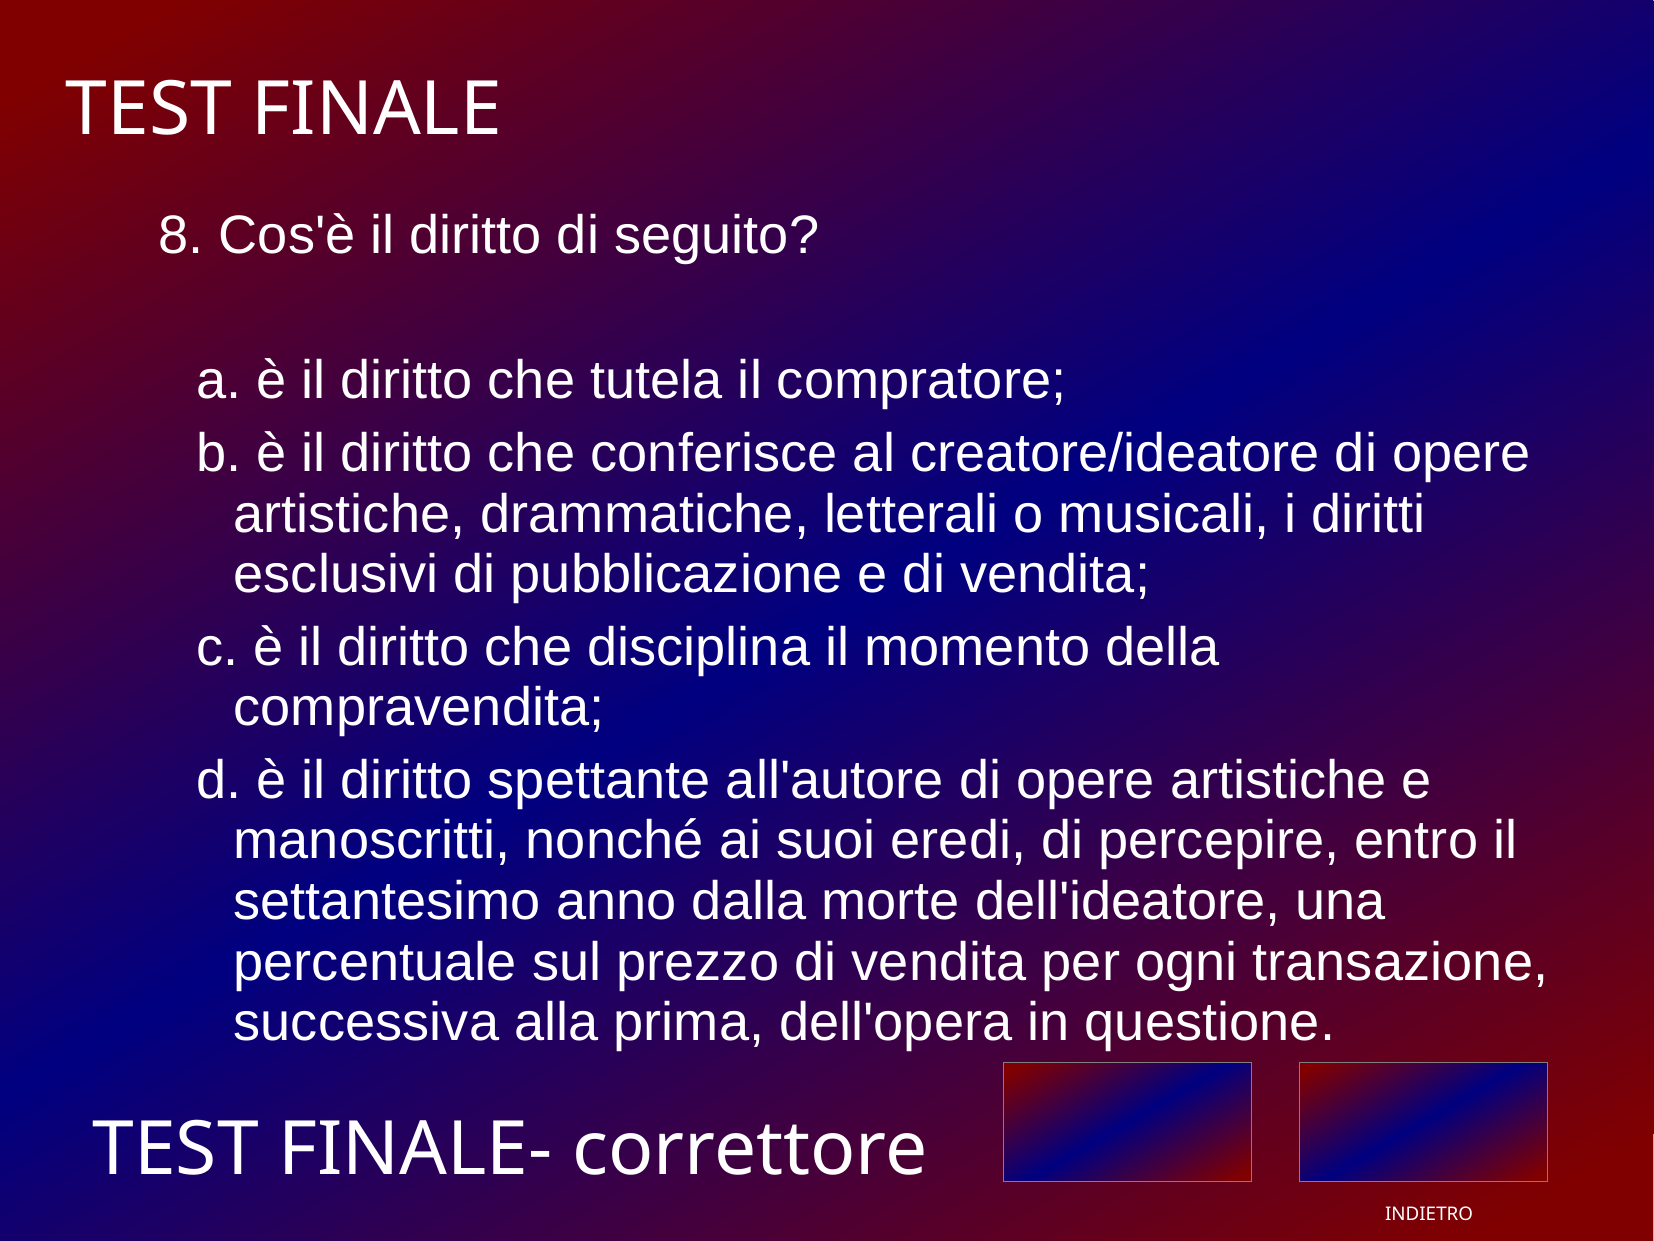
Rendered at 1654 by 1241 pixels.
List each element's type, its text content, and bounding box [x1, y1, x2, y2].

text_box [1003, 1062, 1252, 1182]
text_box [1299, 1062, 1548, 1182]
text_box TEST FINALE- correttore [35, 1086, 986, 1223]
text_box INDIETRO [1370, 1192, 1489, 1233]
text_box TEST FINALE [24, 47, 544, 184]
text_box 8. Cos'è il diritto di seguito? a. è il diritto che tutela il compratore; b. è il diritto che conferisce al creatore/ideatore di opere artistiche, drammatiche, letterali o musicali, i diritti esclusivi di pubblicazione e di vendita; c. è il diritto che disciplina il momento della compravendita; d. è il diritto spettante all'autore di opere artistiche e manoscritti, nonché ai suoi eredi, di percepire, entro il settantesimo anno dalla morte dell'ideatore, una percentuale sul prezzo di vendita per ogni transazione, successiva alla prima, dell'opera in questione. [106, 197, 1619, 1060]
